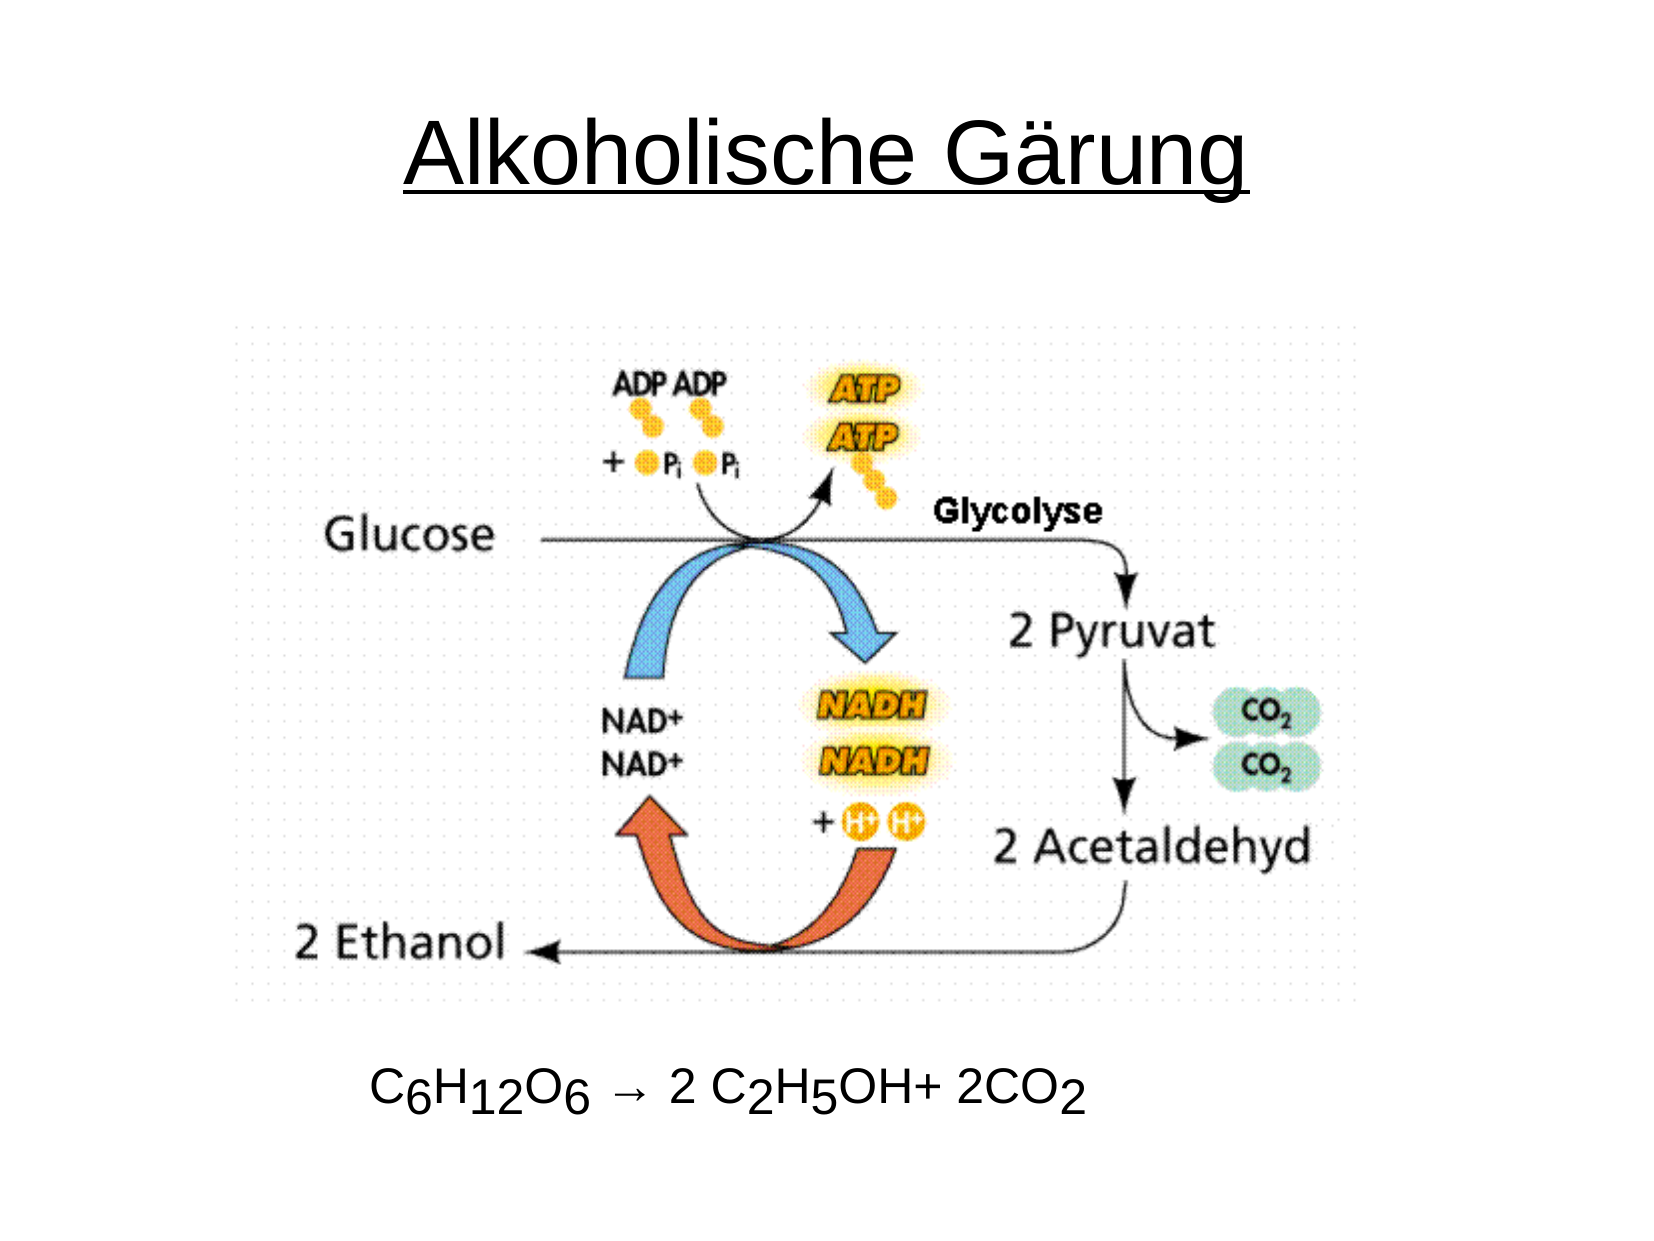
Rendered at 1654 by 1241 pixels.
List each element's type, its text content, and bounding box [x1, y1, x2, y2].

picture [224, 323, 1370, 1014]
title Alkoholische Gärung [82, 49, 1571, 257]
text_box C6H12O6 → 2 C2H5OH+ 2CO2 [354, 1051, 1453, 1133]
